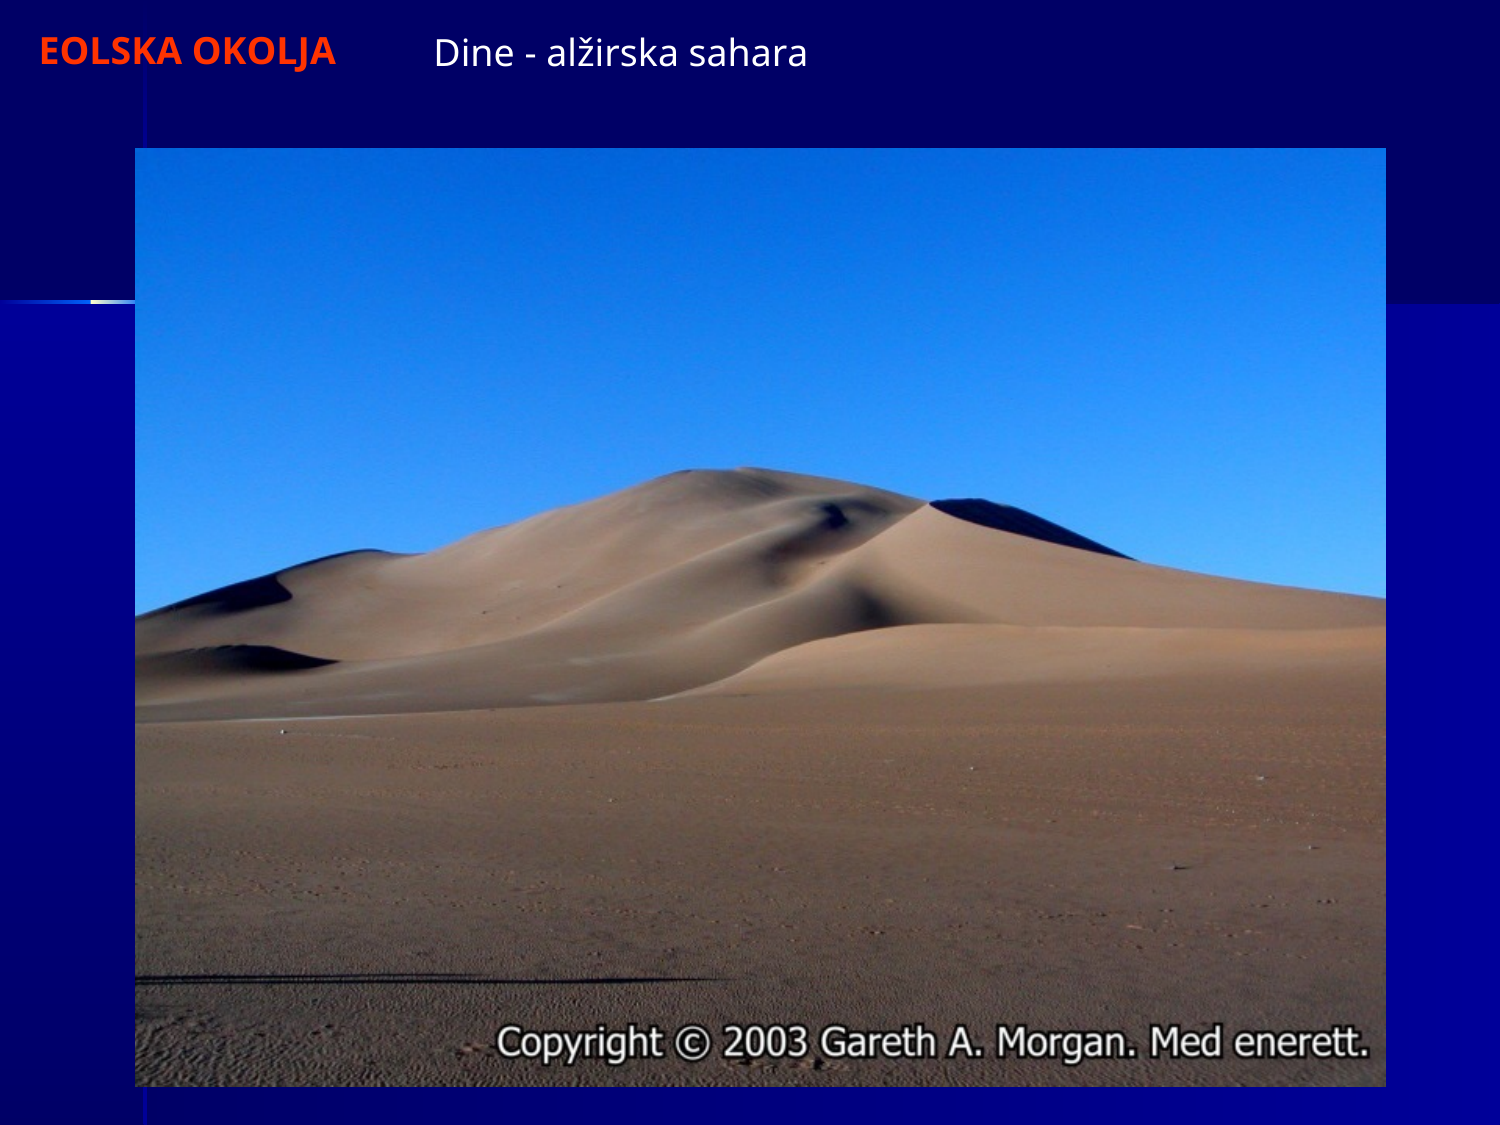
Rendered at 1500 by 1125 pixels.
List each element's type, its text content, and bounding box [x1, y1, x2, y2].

text_box Dine - alžirska sahara [418, 21, 824, 83]
text_box EOLSKA OKOLJA [23, 18, 352, 80]
picture [135, 148, 1386, 1087]
